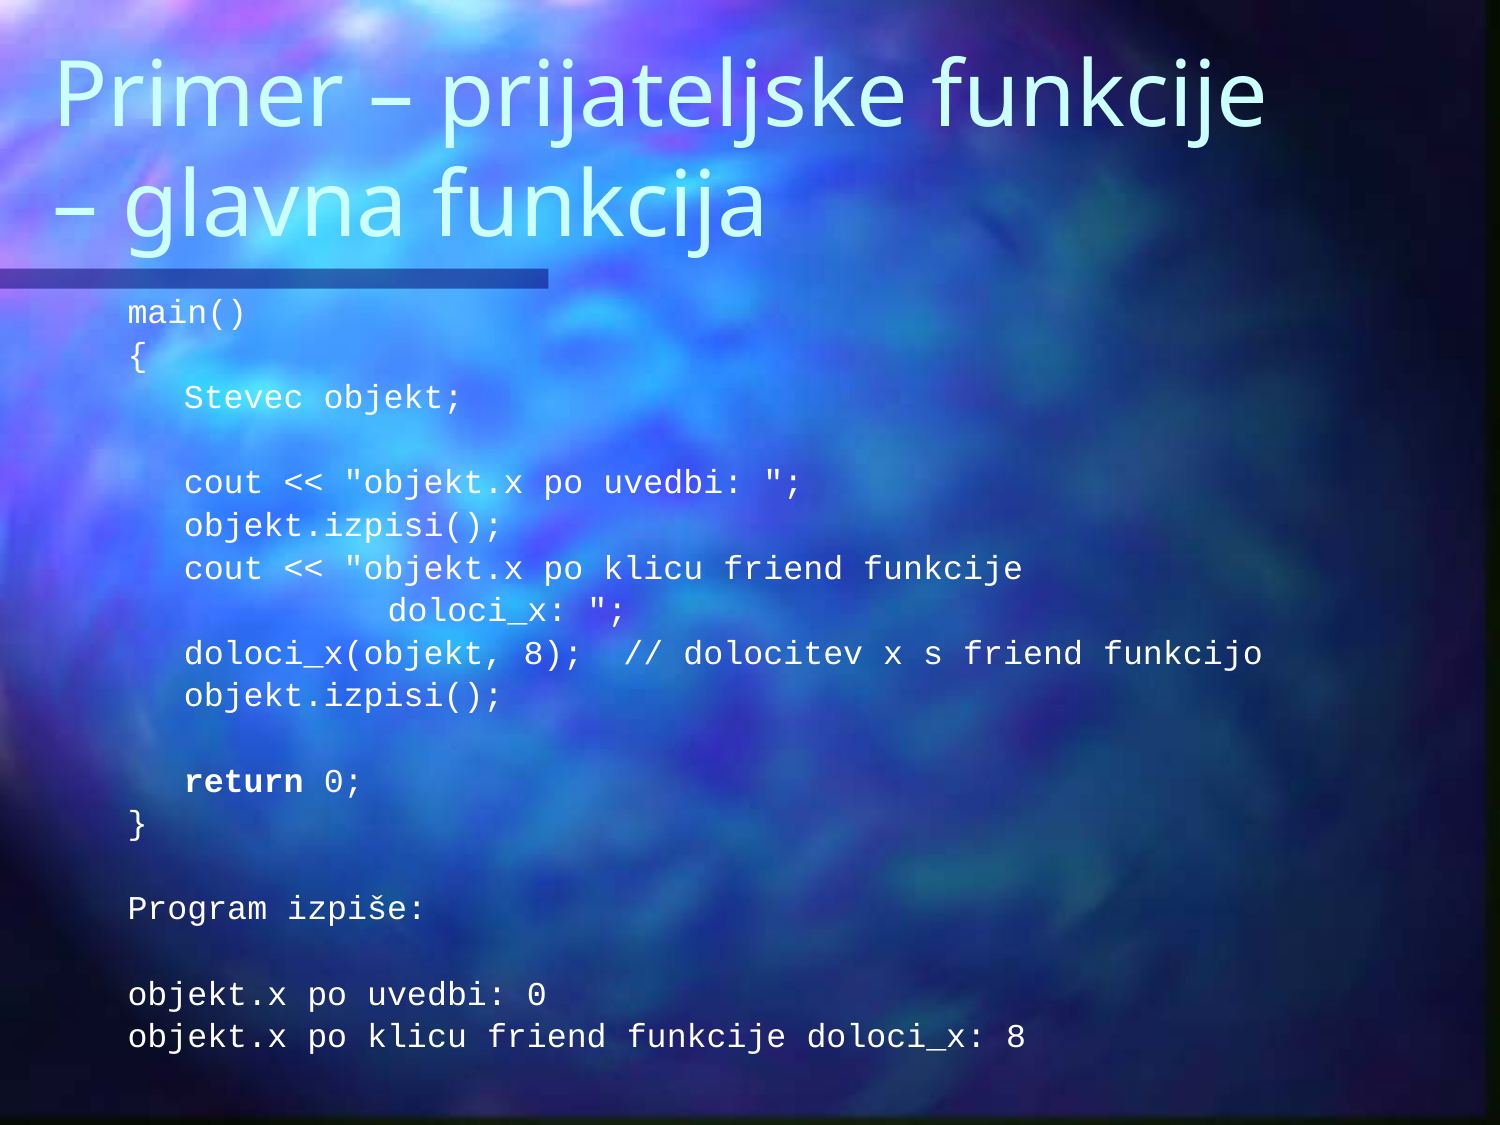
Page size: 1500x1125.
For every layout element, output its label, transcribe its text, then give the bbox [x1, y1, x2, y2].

list main() { Stevec objekt; cout << "objekt.x po uvedbi: "; objekt.izpisi(); cout << "objekt.x po klicu friend funkcije doloci_x: "; doloci_x(objekt, 8); // dolocitev x s friend funkcijo objekt.izpisi(); return 0; } Program izpiše: objekt.x po uvedbi: 0 objekt.x po klicu friend funkcije doloci_x: 8 [112, 287, 1388, 1000]
title Primer – prijateljske funkcije – glavna funkcija [37, 75, 1313, 263]
picture [0, 0, 1500, 1125]
